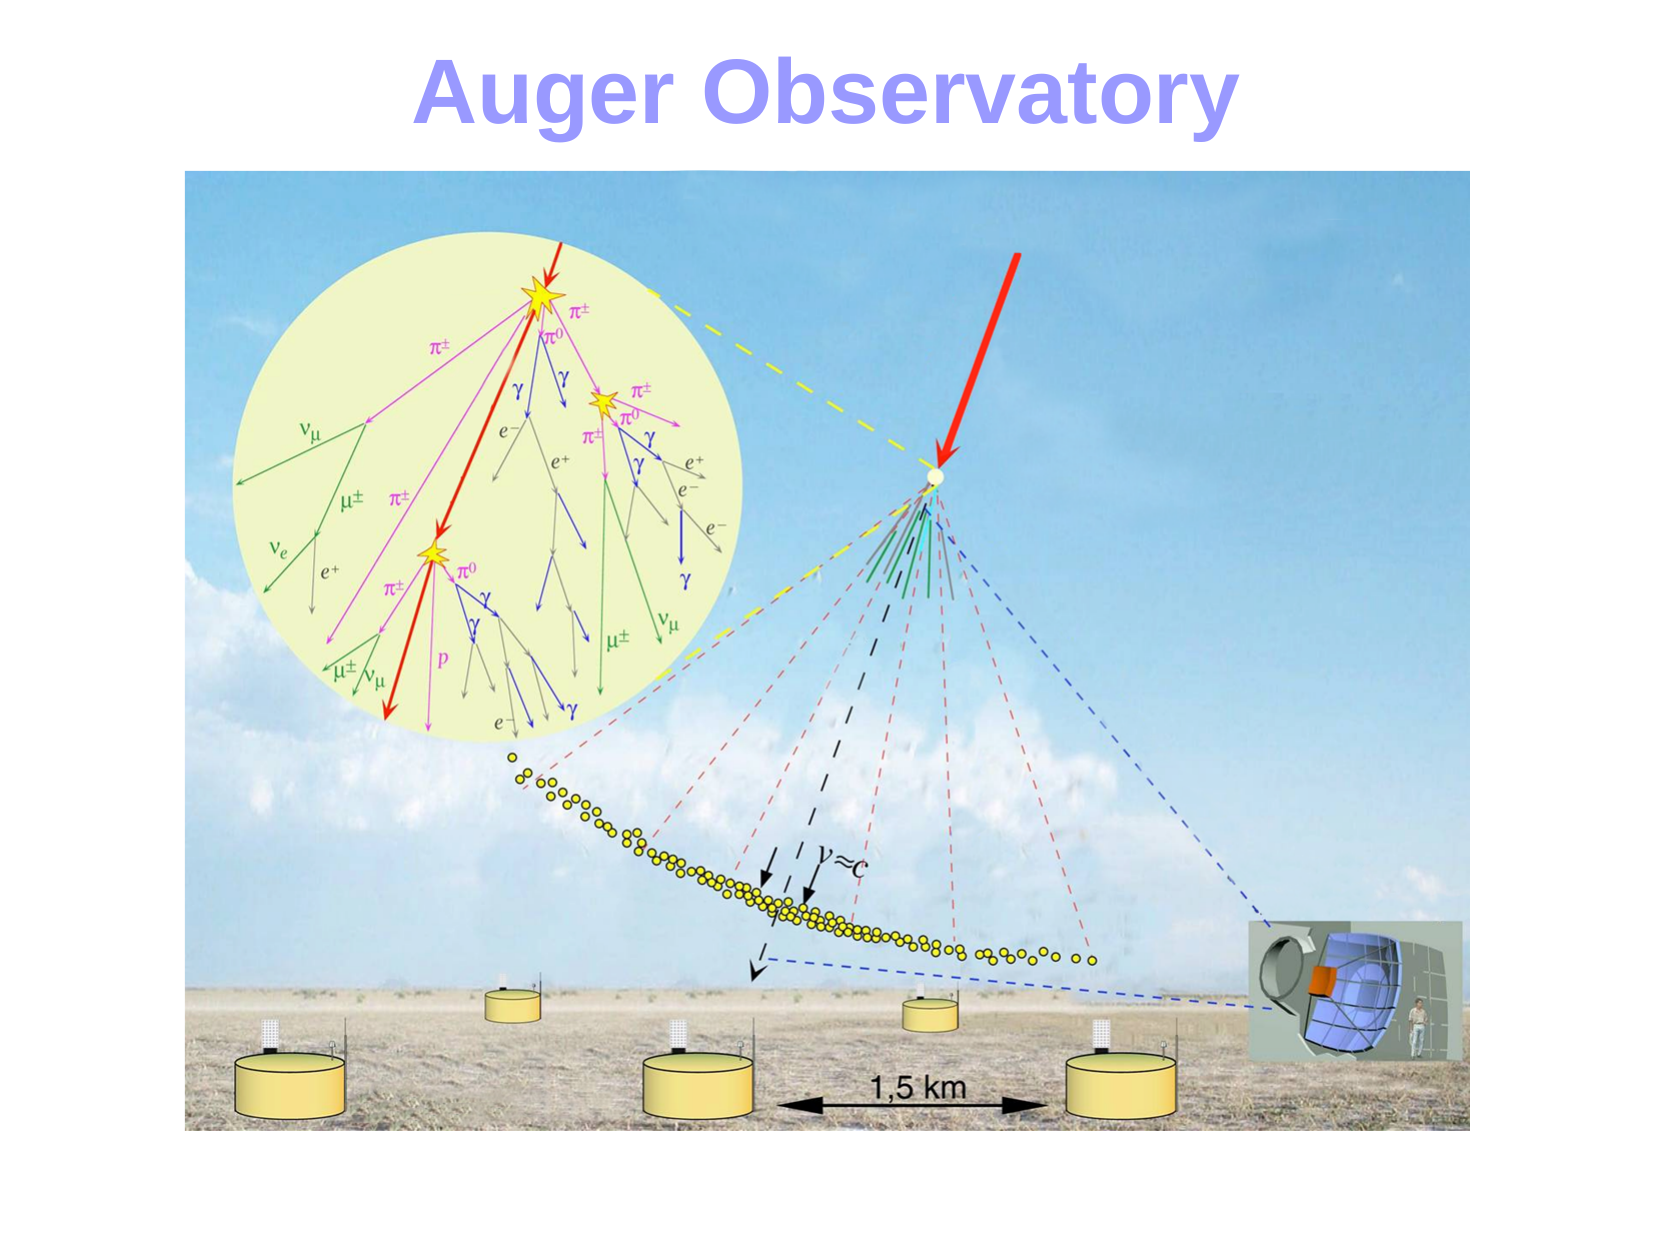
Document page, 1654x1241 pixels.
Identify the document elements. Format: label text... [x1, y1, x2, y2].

title Auger Observatory [82, 13, 1571, 171]
picture [184, 171, 1470, 1131]
